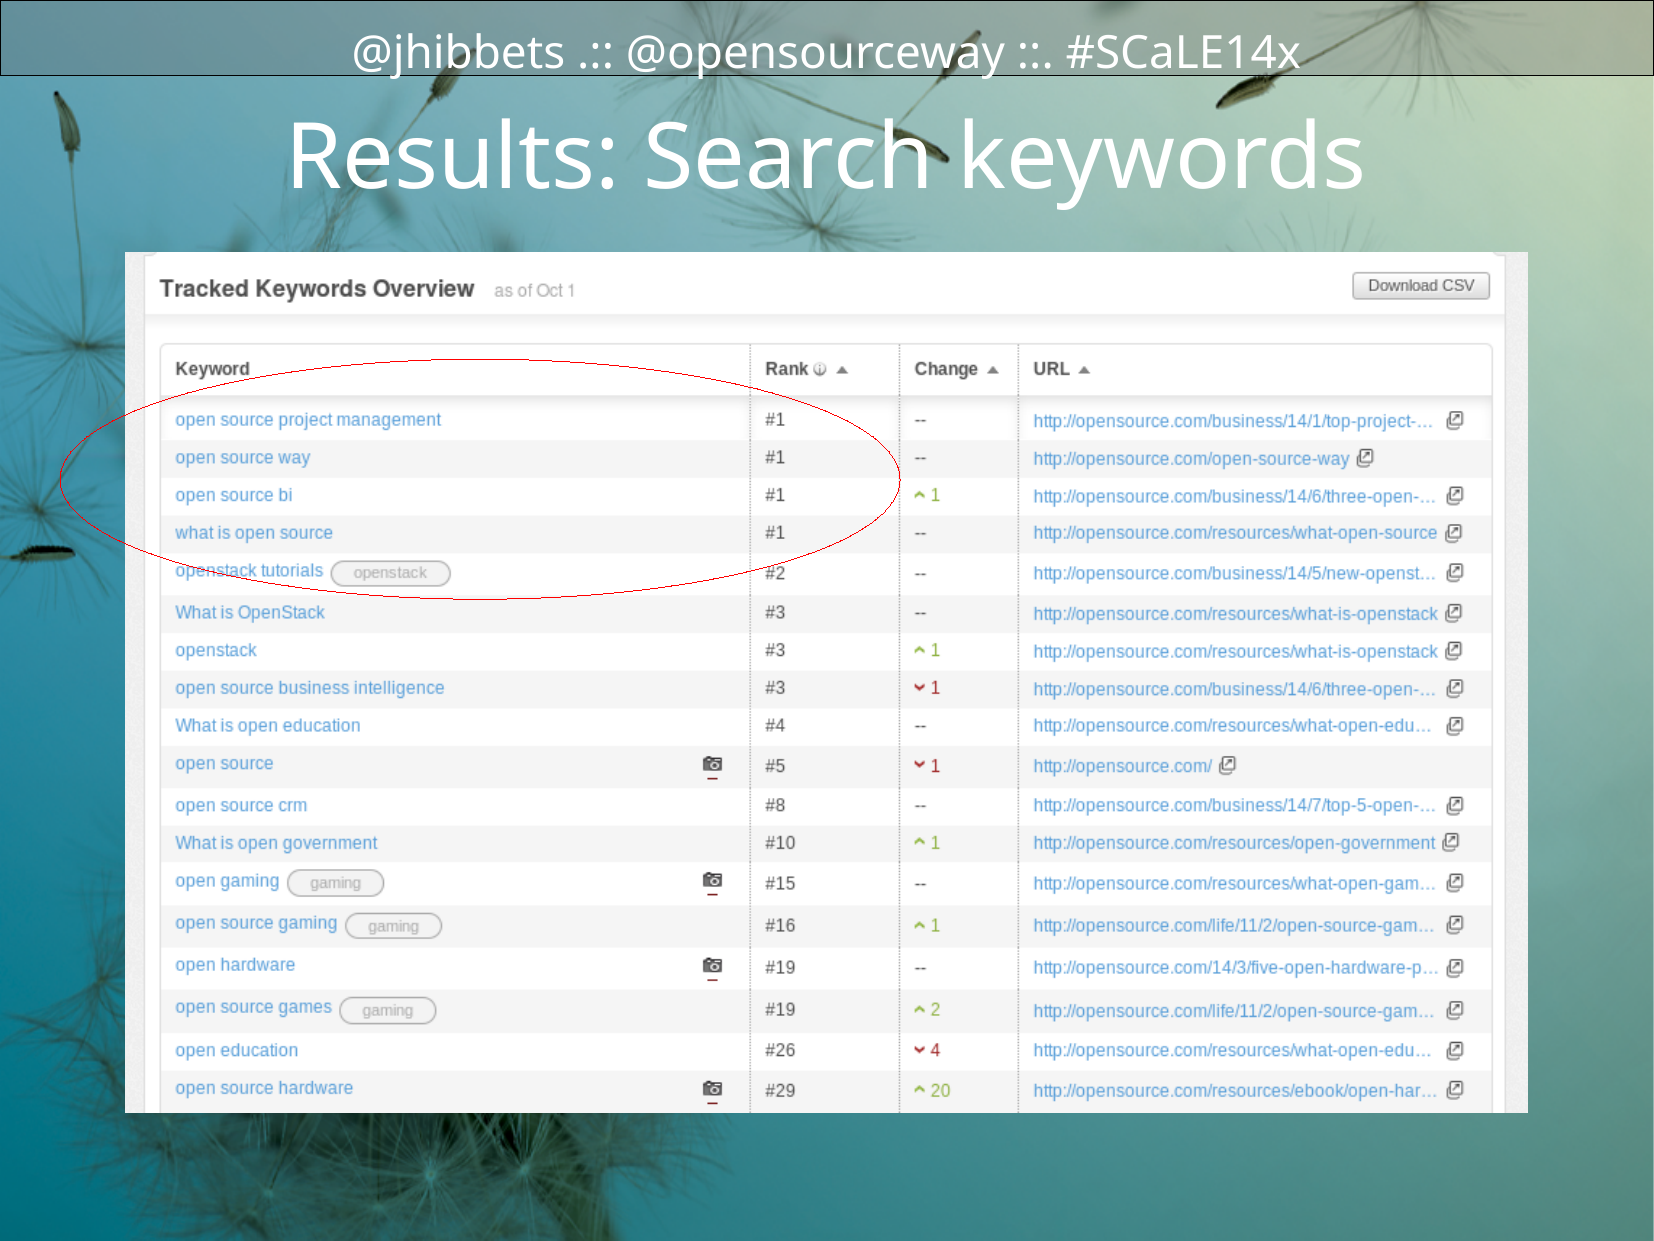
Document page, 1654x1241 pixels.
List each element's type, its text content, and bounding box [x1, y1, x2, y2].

title Results: Search keywords [82, 49, 1571, 257]
picture [0, 76, 1654, 1241]
